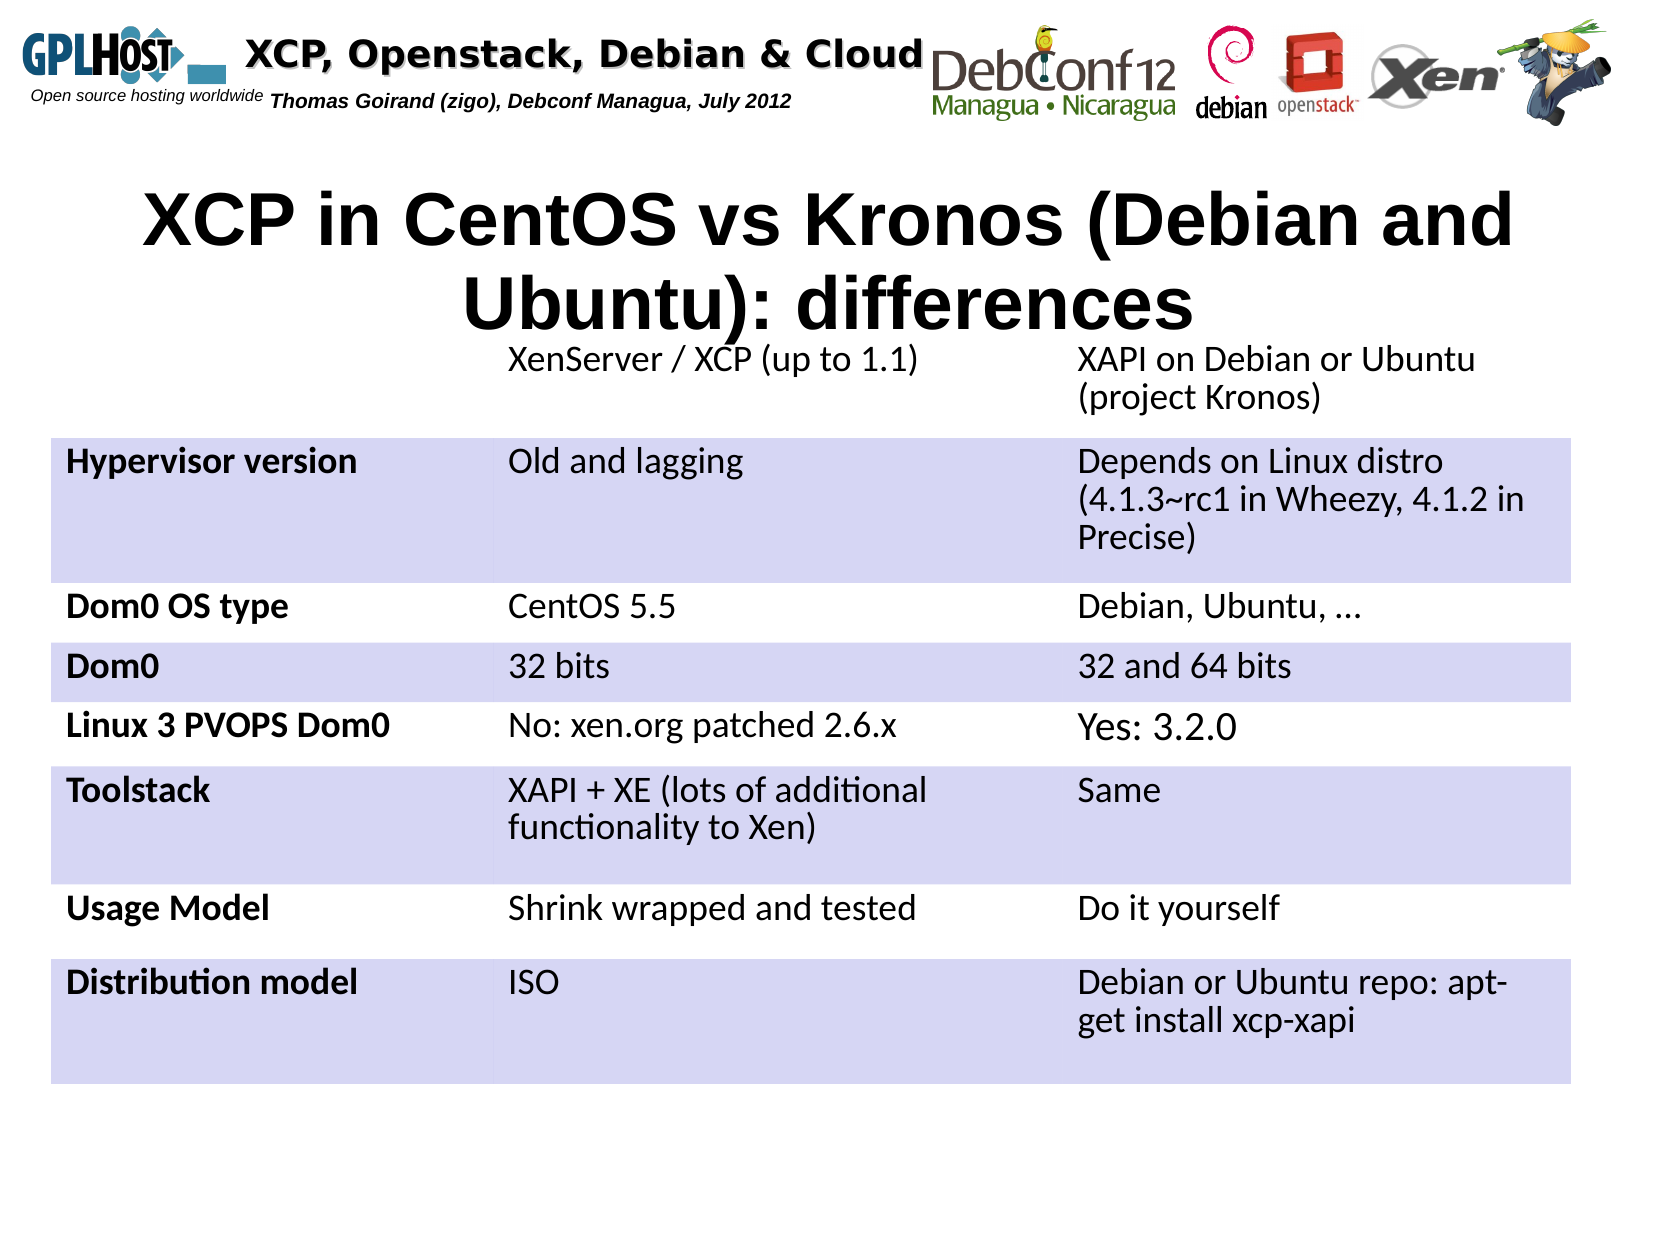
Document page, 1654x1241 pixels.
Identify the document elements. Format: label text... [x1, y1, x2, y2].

table_cell Linux 3 PVOPS Dom0 [51, 702, 493, 766]
table_cell ISO [493, 959, 1063, 1084]
table_cell No: xen.org patched 2.6.x [493, 702, 1063, 766]
table_cell Usage Model [51, 884, 493, 959]
table_cell Shrink wrapped and tested [493, 884, 1063, 959]
table_cell Toolstack [51, 766, 493, 884]
table_header XenServer / XCP (up to 1.1) [493, 336, 1063, 438]
table_cell Depends on Linux distro (4.1.3~rc1 in Wheezy, 4.1.2 in Precise) [1063, 438, 1571, 583]
table_cell Do it yourself [1063, 884, 1571, 959]
text_box XCP in CentOS vs Kronos (Debian and Ubuntu): differences [103, 170, 1556, 336]
table_cell 32 and 64 bits [1063, 643, 1571, 702]
table_header [51, 336, 493, 438]
table_cell Dom0 [51, 643, 493, 702]
table_cell Yes: 3.2.0 [1063, 702, 1571, 766]
table_cell Debian, Ubuntu, … [1063, 583, 1571, 643]
table_cell Old and lagging [493, 438, 1063, 583]
table_header XAPI on Debian or Ubuntu (project Kronos) [1063, 336, 1571, 438]
table_cell Same [1063, 766, 1571, 884]
table_cell CentOS 5.5 [493, 583, 1063, 643]
picture [1497, 19, 1611, 126]
table_cell XAPI + XE (lots of additional functionality to Xen) [493, 766, 1063, 884]
table_cell Hypervisor version [51, 438, 493, 583]
picture [21, 19, 226, 89]
table_cell Debian or Ubuntu repo: apt-get install xcp-xapi [1063, 959, 1571, 1084]
picture [1271, 24, 1364, 121]
table_cell 32 bits [493, 643, 1063, 702]
picture [933, 25, 1175, 121]
table_cell Distribution model [51, 959, 493, 1084]
table_cell Dom0 OS type [51, 583, 493, 643]
